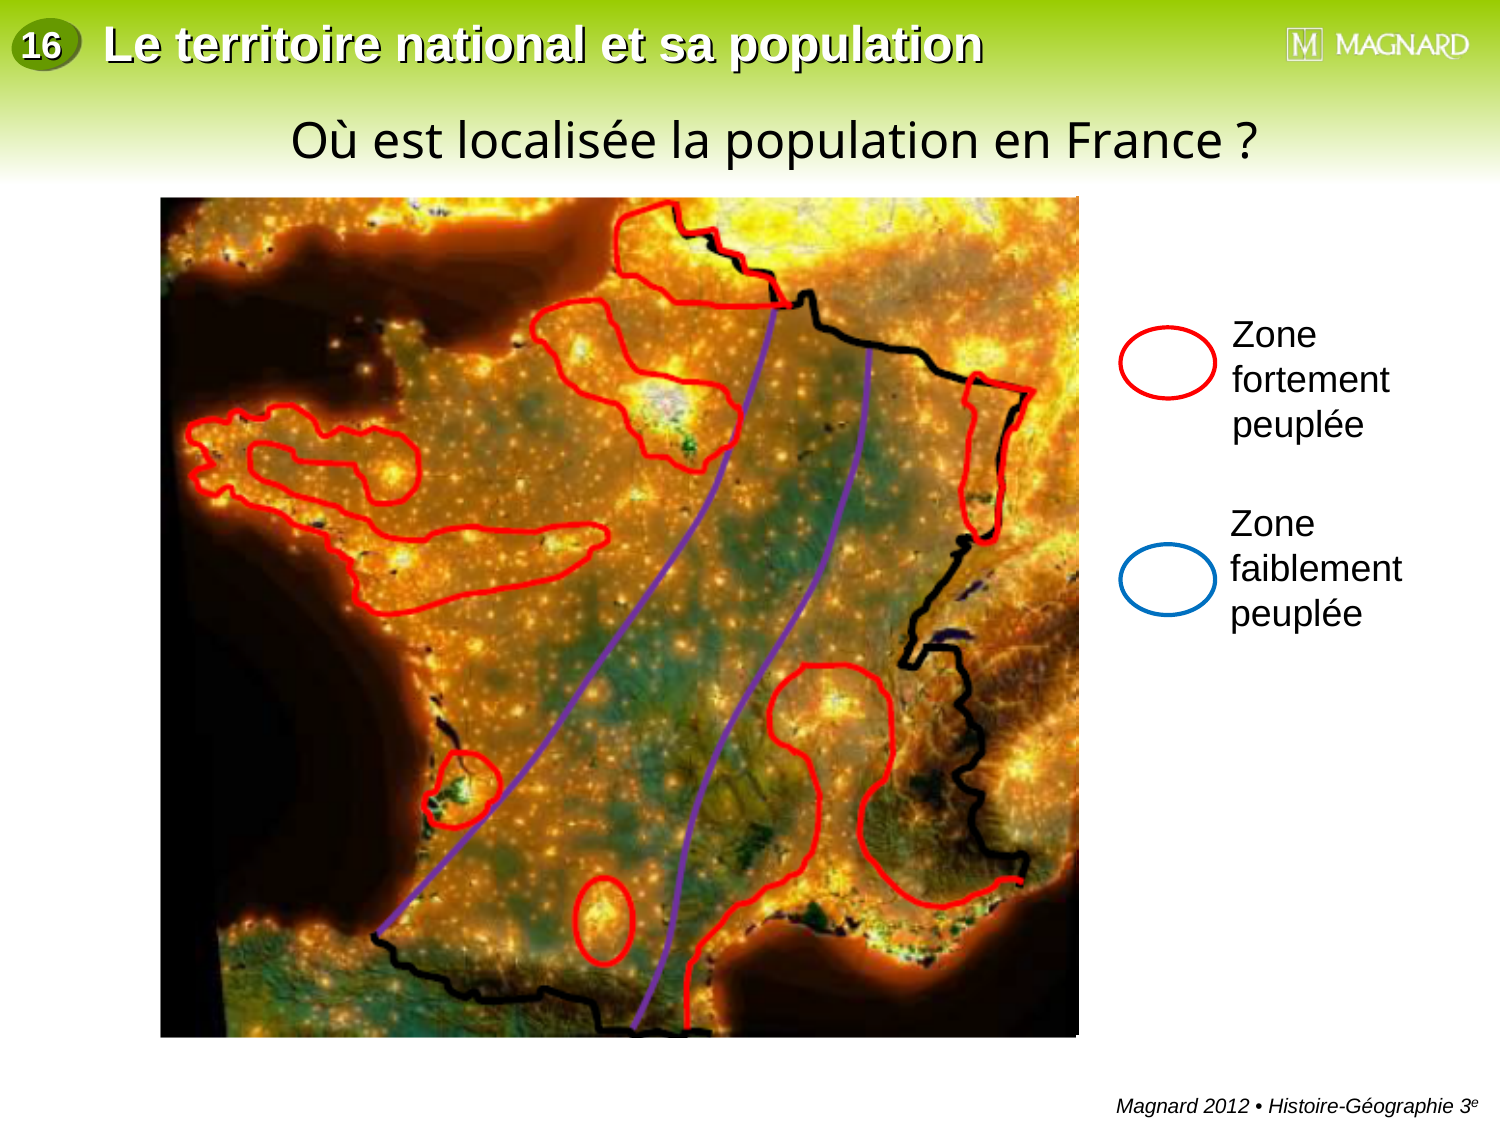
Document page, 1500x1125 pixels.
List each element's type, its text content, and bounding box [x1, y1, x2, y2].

picture [159, 196, 1079, 1038]
text_box Zone fortement peuplée [1217, 302, 1442, 453]
picture [1251, 0, 1477, 100]
title Où est localisée la population en France ? [123, 45, 1426, 233]
text_box Zone faiblement peuplée [1215, 491, 1422, 642]
